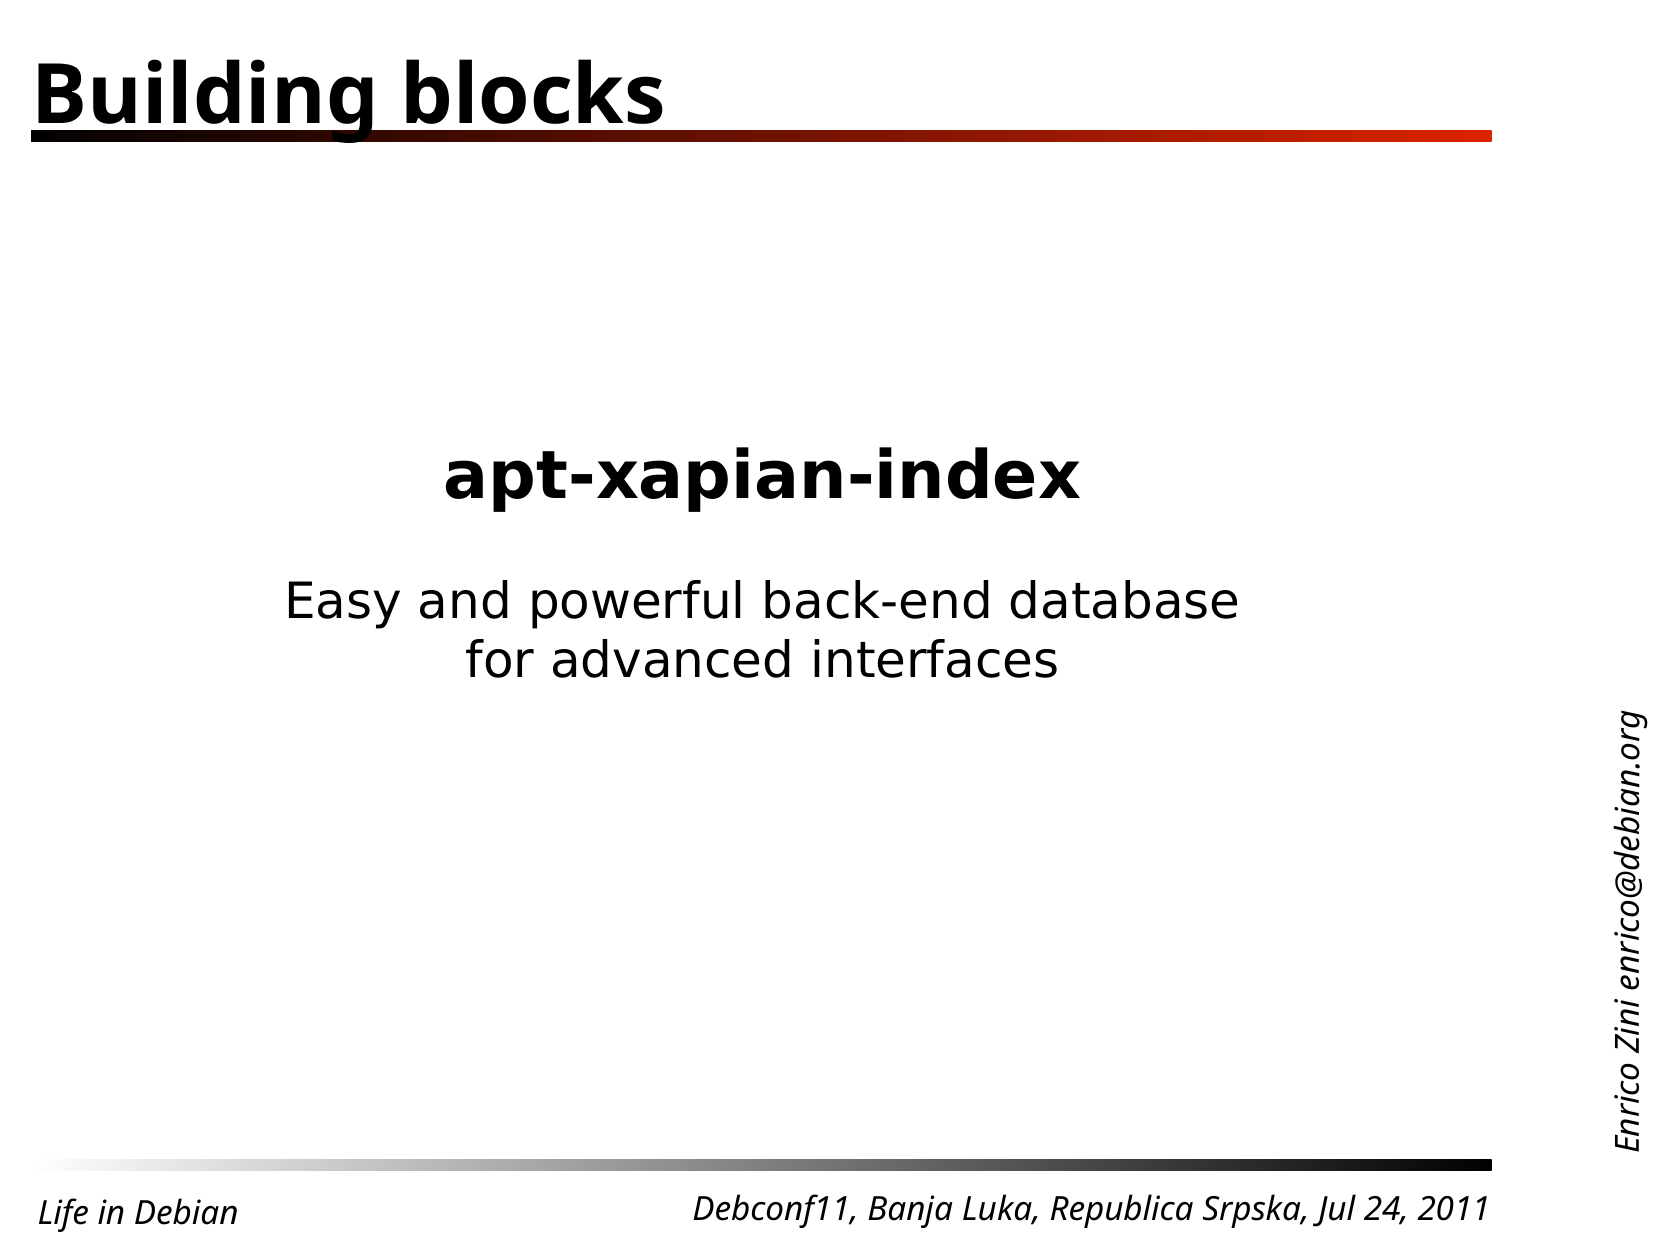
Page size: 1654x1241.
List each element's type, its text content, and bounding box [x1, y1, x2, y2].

text_box apt-xapian-index Easy and powerful back-end database for advanced interfaces [30, 436, 1495, 689]
text_box Building blocks [31, 34, 1438, 168]
